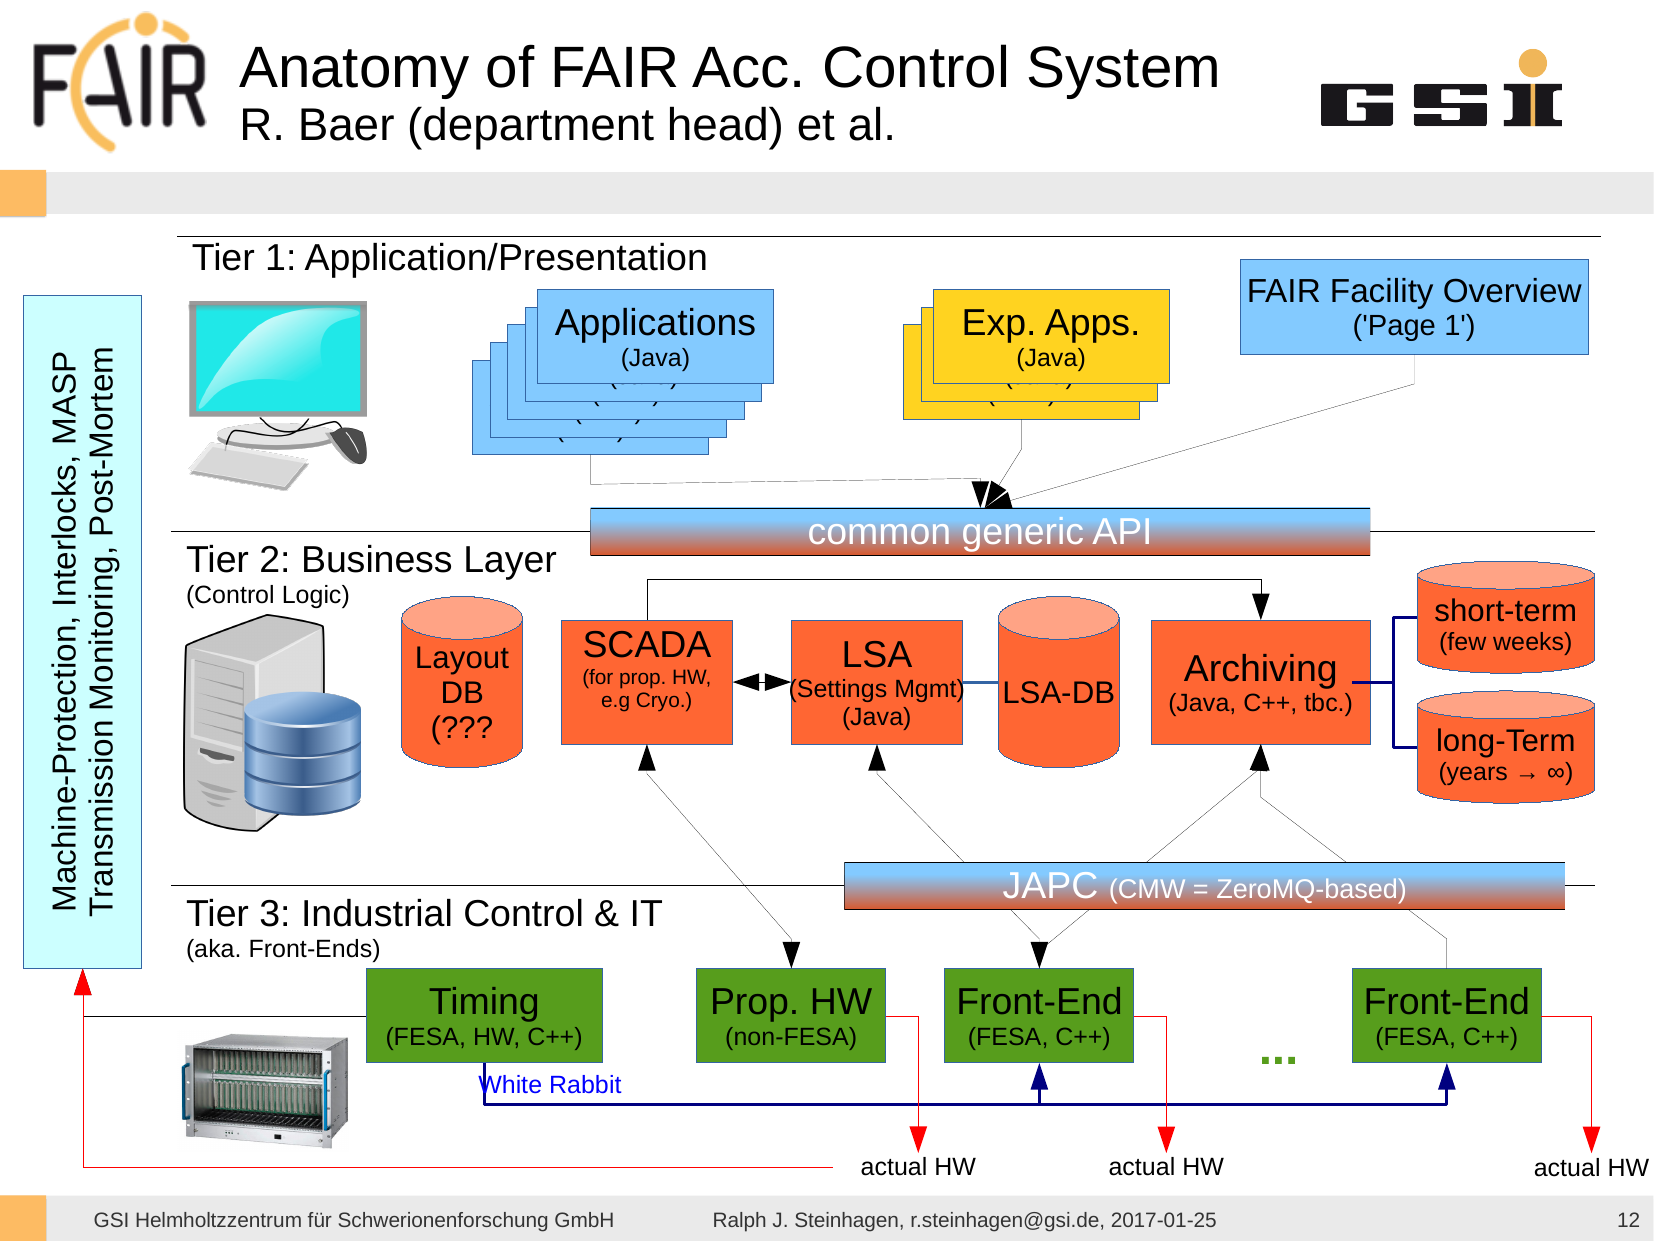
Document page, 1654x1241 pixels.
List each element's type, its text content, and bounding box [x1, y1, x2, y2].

text_box SCADA (for prop. HW, e.g Cryo.) [561, 620, 733, 745]
text_box long-Term (years → ∞) [1417, 707, 1595, 804]
text_box common generic API [590, 507, 1371, 556]
text_box Applications (Java) [537, 289, 774, 384]
text_box ... [1228, 1017, 1329, 1080]
text_box LSA (Settings Mgmt) (Java) [791, 620, 963, 745]
title Anatomy of FAIR Acc. Control System R. Baer (department head) et al. [239, 23, 1301, 162]
text_box FAIR Facility Overview ('Page 1') [1240, 259, 1589, 355]
picture [177, 1030, 349, 1152]
picture [183, 614, 361, 832]
text_box actual HW [1505, 1153, 1654, 1182]
text_box Applications (Java) [921, 307, 1158, 402]
text_box actual HW [1080, 1153, 1252, 1182]
picture [188, 301, 367, 491]
text_box Machine-Protection, Interlocks, MASP Transmission Monitoring, Post-Mortem [23, 295, 142, 969]
text_box White Rabbit [478, 1070, 624, 1099]
text_box Front-End (FESA, C++) [944, 968, 1134, 1063]
text_box LSA-DB [998, 619, 1120, 768]
picture [33, 10, 207, 155]
text_box actual HW [832, 1153, 1004, 1182]
text_box Applications (Java) [507, 324, 745, 420]
text_box Applications (Java) [472, 360, 709, 455]
text_box Timing (FESA, HW, C++) [366, 968, 603, 1063]
text_box JAPC (CMW = ZeroMQ-based) [844, 862, 1565, 910]
text_box Archiving (Java, C++, tbc.) [1151, 620, 1371, 745]
text_box short-term (few weeks) [1417, 577, 1595, 674]
text_box Layout DB (??? [401, 620, 523, 768]
text_box Exp. Apps. (Java) [933, 289, 1170, 384]
text_box Prop. HW (non-FESA) [696, 968, 886, 1063]
picture [1319, 46, 1564, 129]
text_box Front-End (FESA, C++) [1352, 968, 1542, 1063]
text_box Applications (Java) [525, 307, 762, 402]
text_box Applications (Java) [490, 342, 727, 438]
text_box Applications (Java) [903, 324, 1140, 420]
